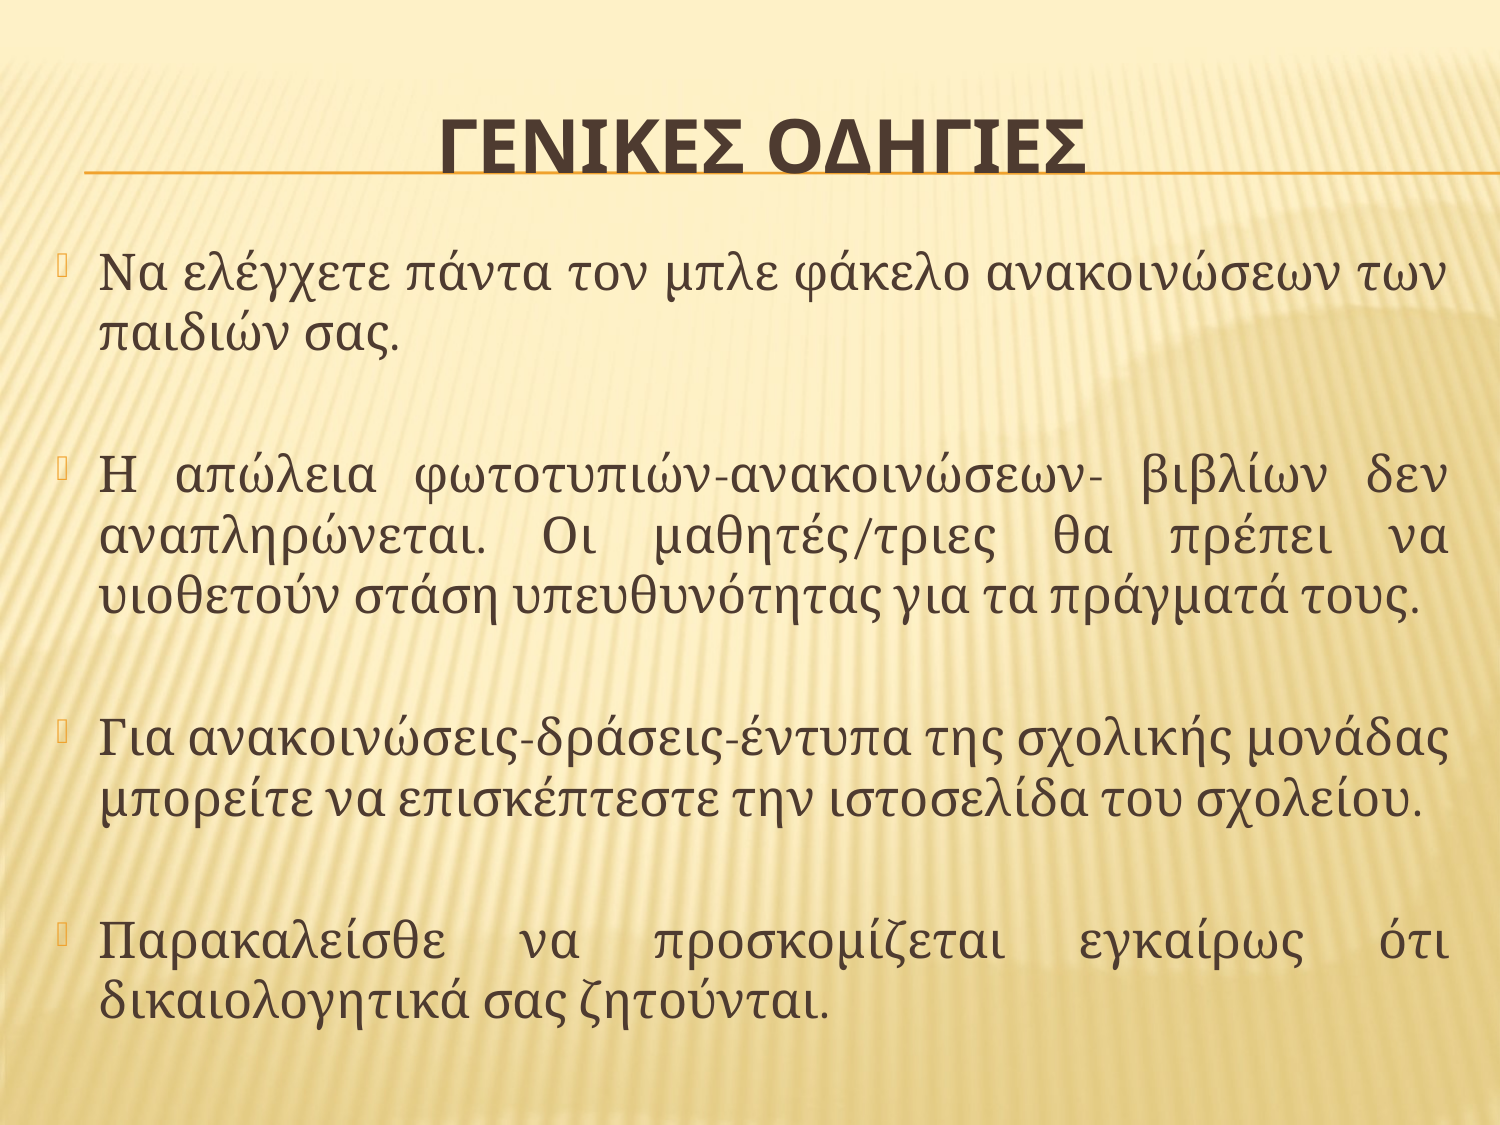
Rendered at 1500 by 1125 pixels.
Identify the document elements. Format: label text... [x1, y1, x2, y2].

list Να ελέγχετε πάντα τον μπλε φάκελο ανακοινώσεων των παιδιών σας. Η απώλεια φωτοτυπιών-ανακοινώσεων- βιβλίων δεν αναπληρώνεται. Οι μαθητές/τριες θα πρέπει να υιοθετούν στάση υπευθυνότητας για τα πράγματά τους. Για ανακοινώσεις-δράσεις-έντυπα της σχολικής μονάδας μπορείτε να επισκέπτεστε την ιστοσελίδα του σχολείου. Παρακαλείσθε να προσκομίζεται εγκαίρως ότι δικαιολογητικά σας ζητούνται. [41, 231, 1467, 1102]
picture [0, 0, 1500, 1125]
title Γενικεσ οδηγιεσ [50, 75, 1475, 213]
